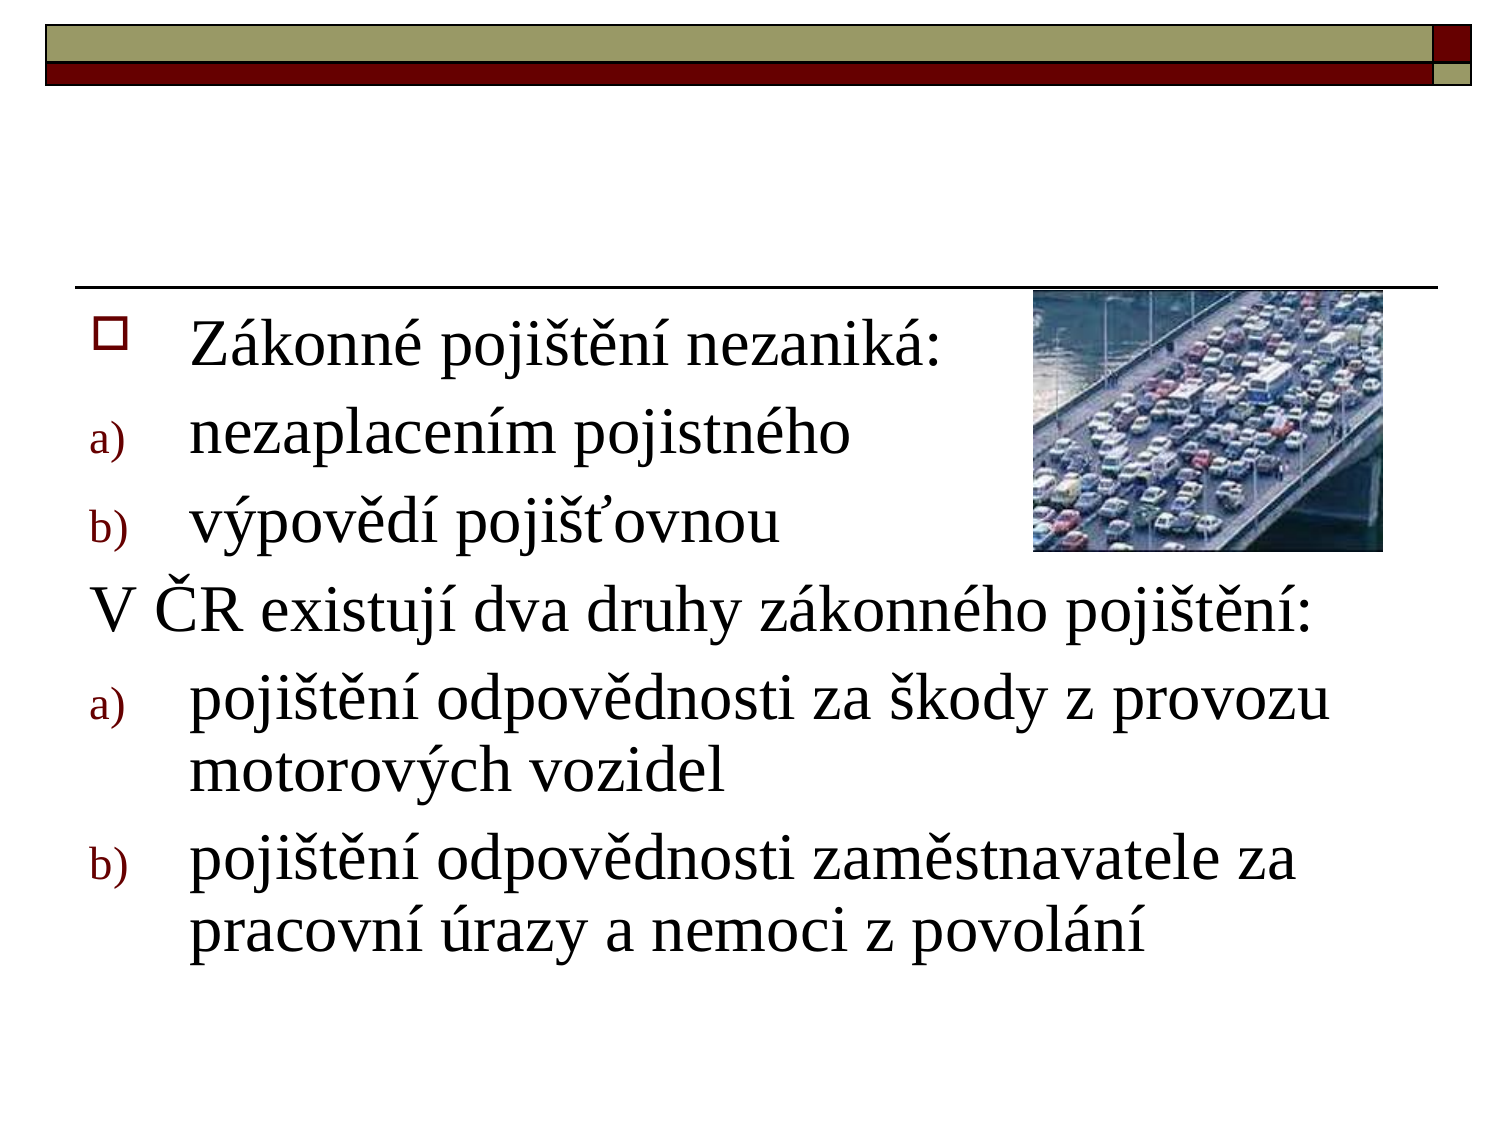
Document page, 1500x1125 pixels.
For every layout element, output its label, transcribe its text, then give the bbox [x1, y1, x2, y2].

picture [1033, 290, 1383, 552]
list Zákonné pojištění nezaniká: nezaplacením pojistného výpovědí pojišťovnou V ČR existují dva druhy zákonného pojištění: pojištění odpovědnosti za škody z provozu motorových vozidel pojištění odpovědnosti zaměstnavatele za pracovní úrazy a nemoci z povolání [75, 299, 1426, 1006]
